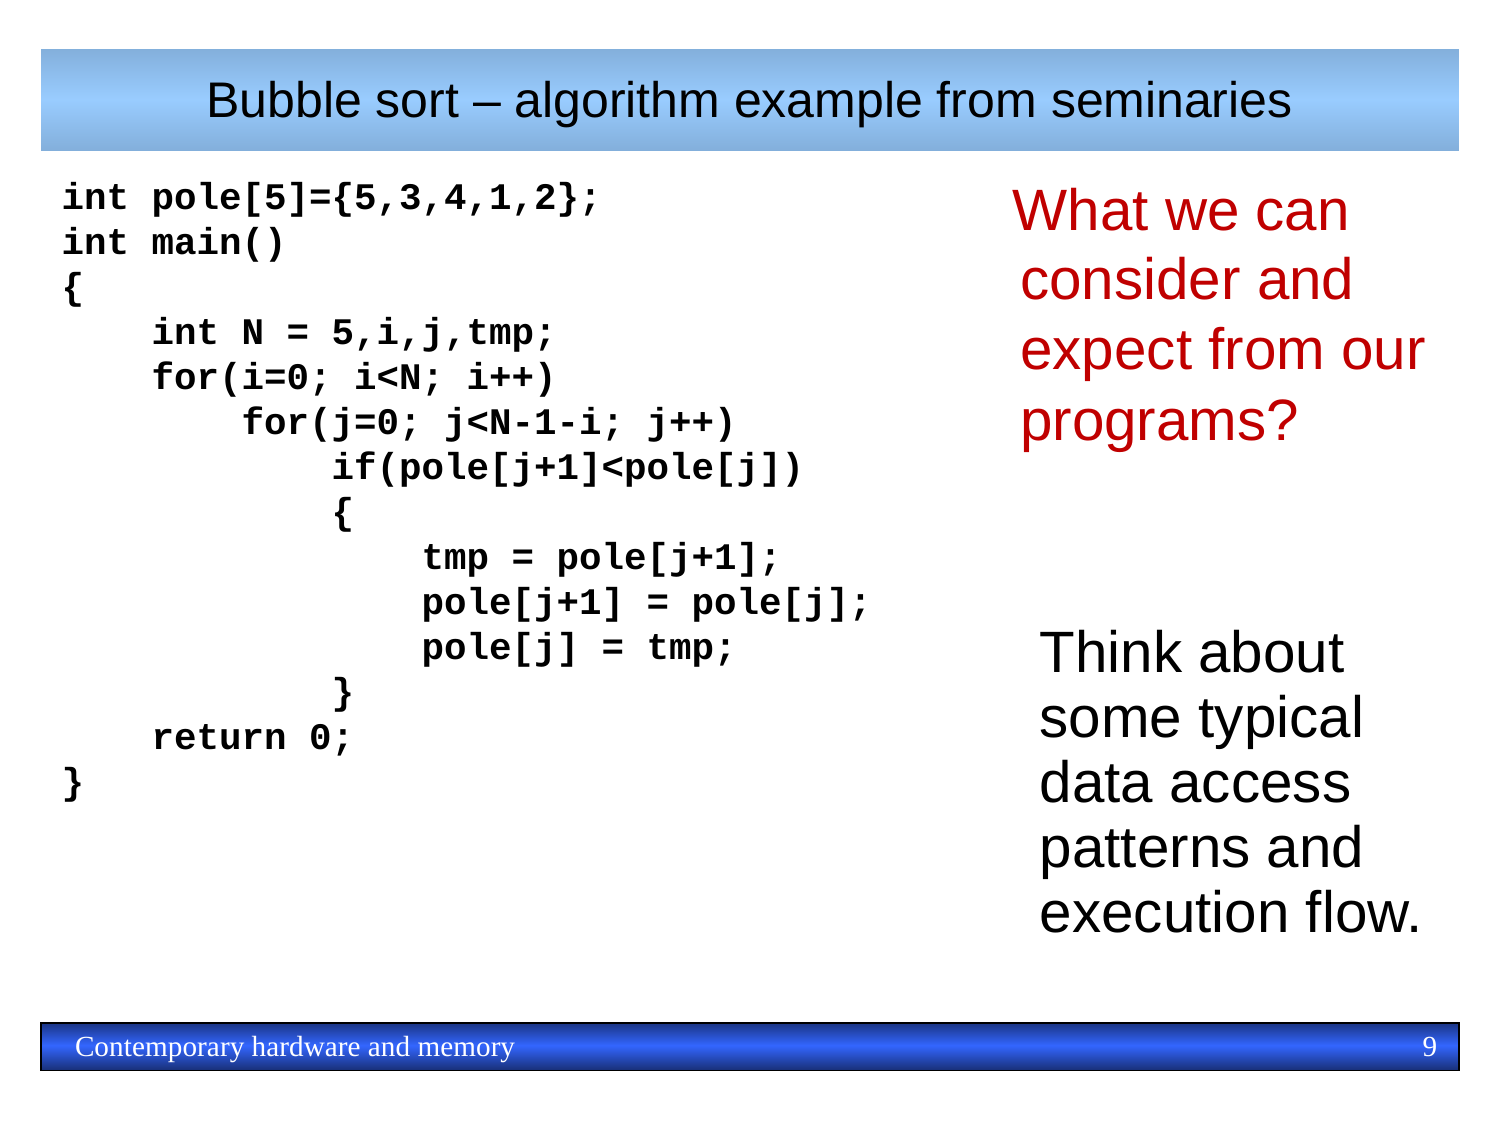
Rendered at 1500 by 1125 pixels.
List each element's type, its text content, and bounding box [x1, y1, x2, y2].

title Bubble sort – algorithm example from seminaries [41, 49, 1459, 151]
text_box Think about some typical data access patterns and execution flow. [1024, 612, 1450, 953]
text_box What we can consider and expect from our programs? [949, 164, 1465, 528]
text_box int pole[5]={5,3,4,1,2}; int main() { int N = 5,i,j,tmp; for(i=0; i<N; i++) for(j=0; j<N-1-i; j++) if(pole[j+1]<pole[j]) { tmp = pole[j+1]; pole[j+1] = pole[j]; pole[j] = tmp; } return 0; } [46, 164, 913, 810]
